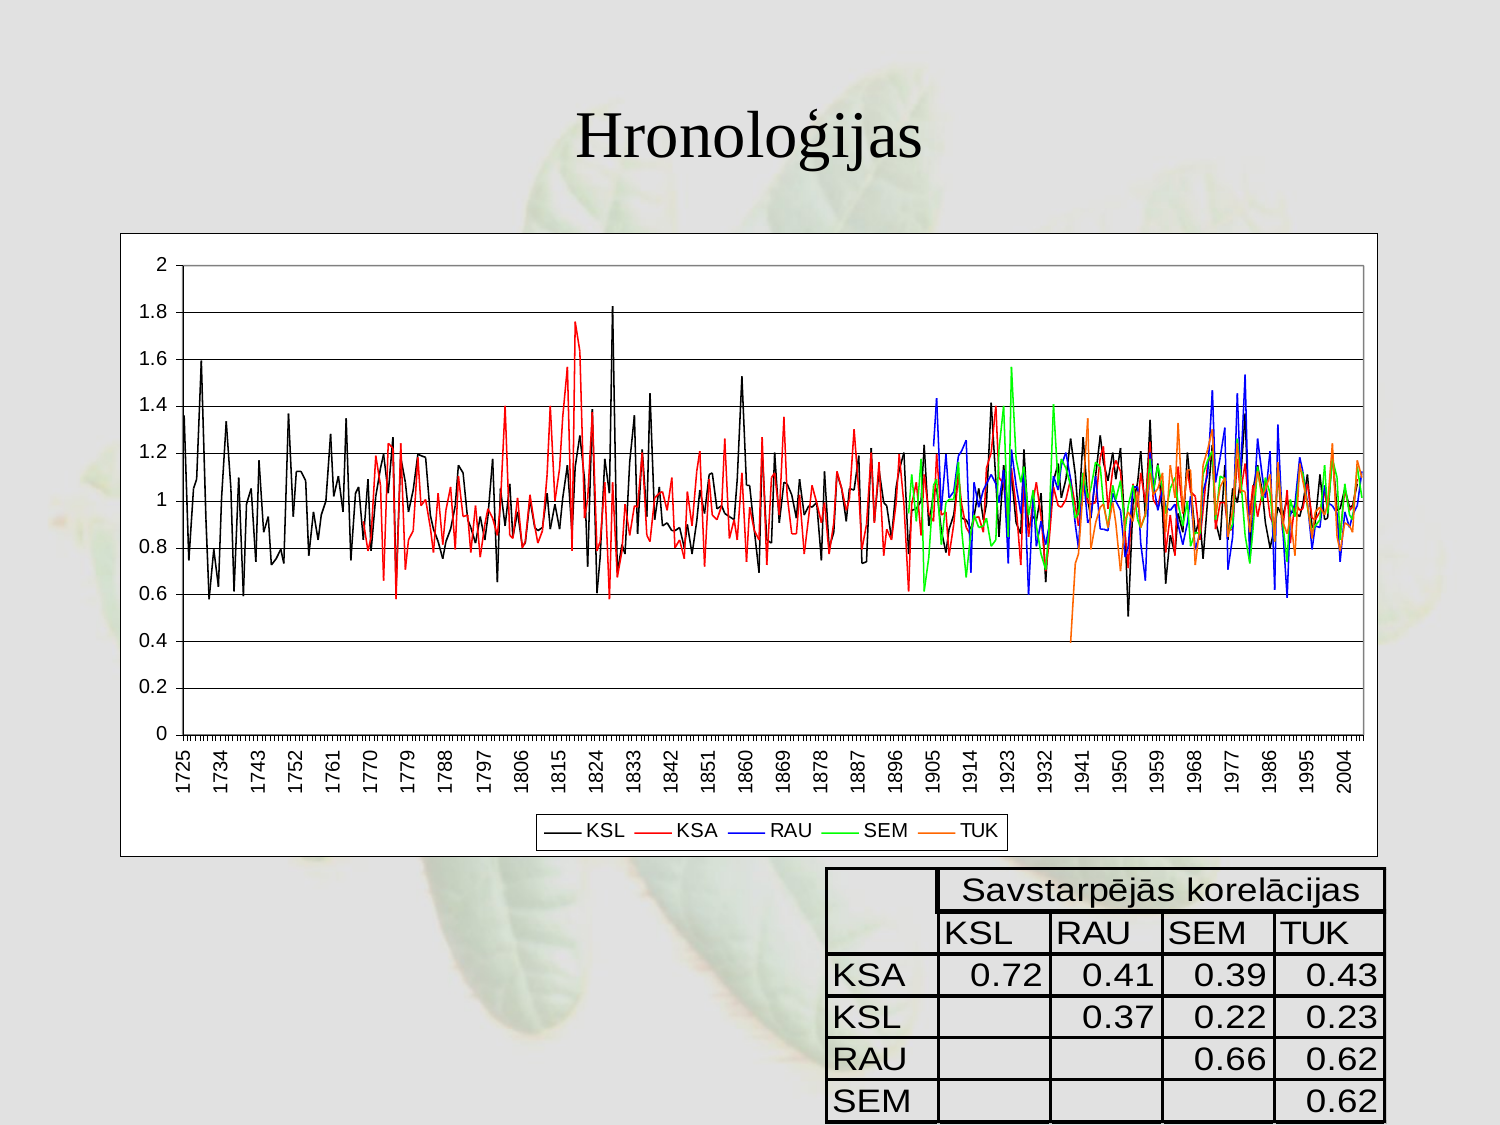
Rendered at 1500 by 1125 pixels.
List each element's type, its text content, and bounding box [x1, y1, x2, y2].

picture [0, 0, 1500, 1125]
title Hronoloģijas [112, 62, 1388, 201]
